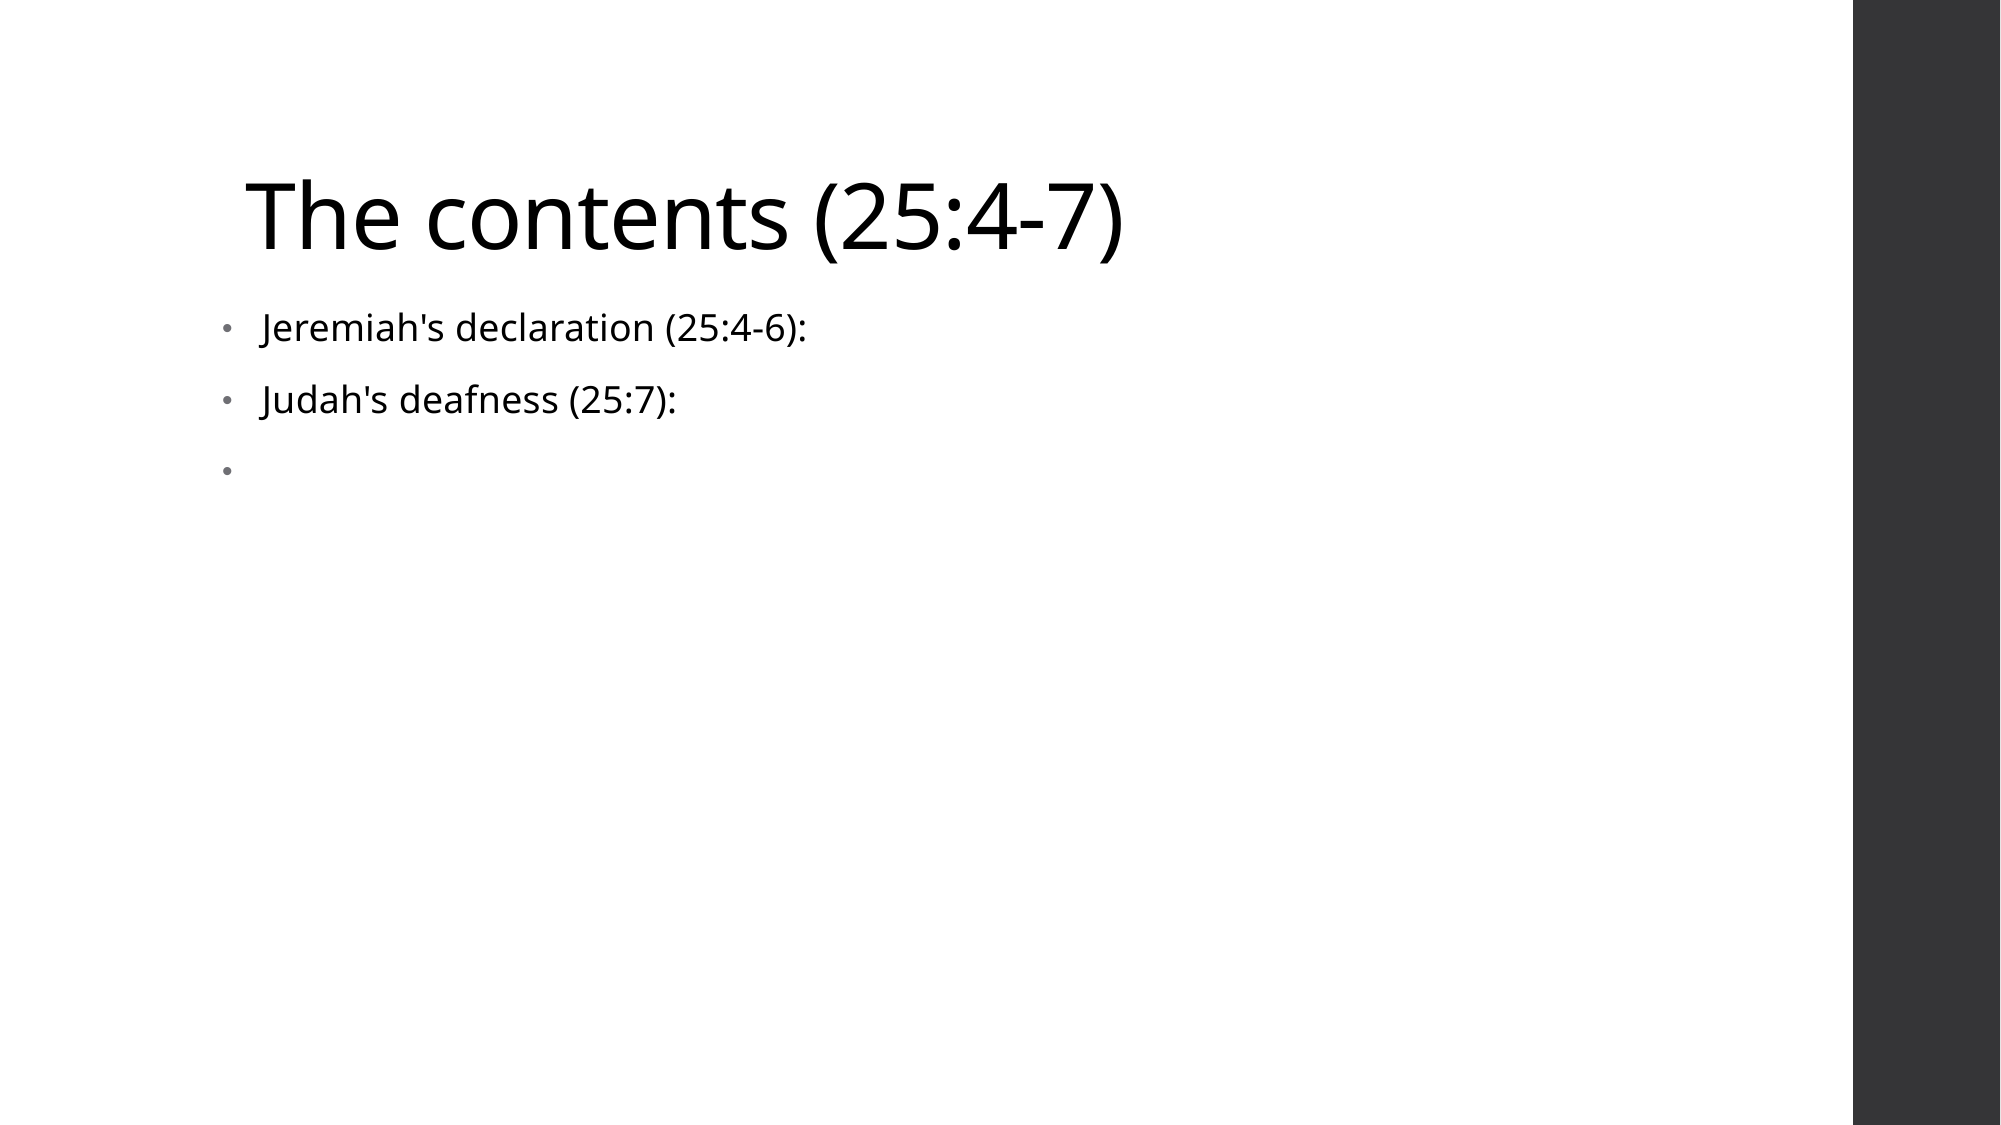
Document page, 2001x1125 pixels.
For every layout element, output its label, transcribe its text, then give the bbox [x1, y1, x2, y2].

list Jeremiah's declaration (25:4-6): Judah's deafness (25:7): [206, 299, 1617, 1014]
title The contents (25:4-7) [206, 60, 1797, 278]
